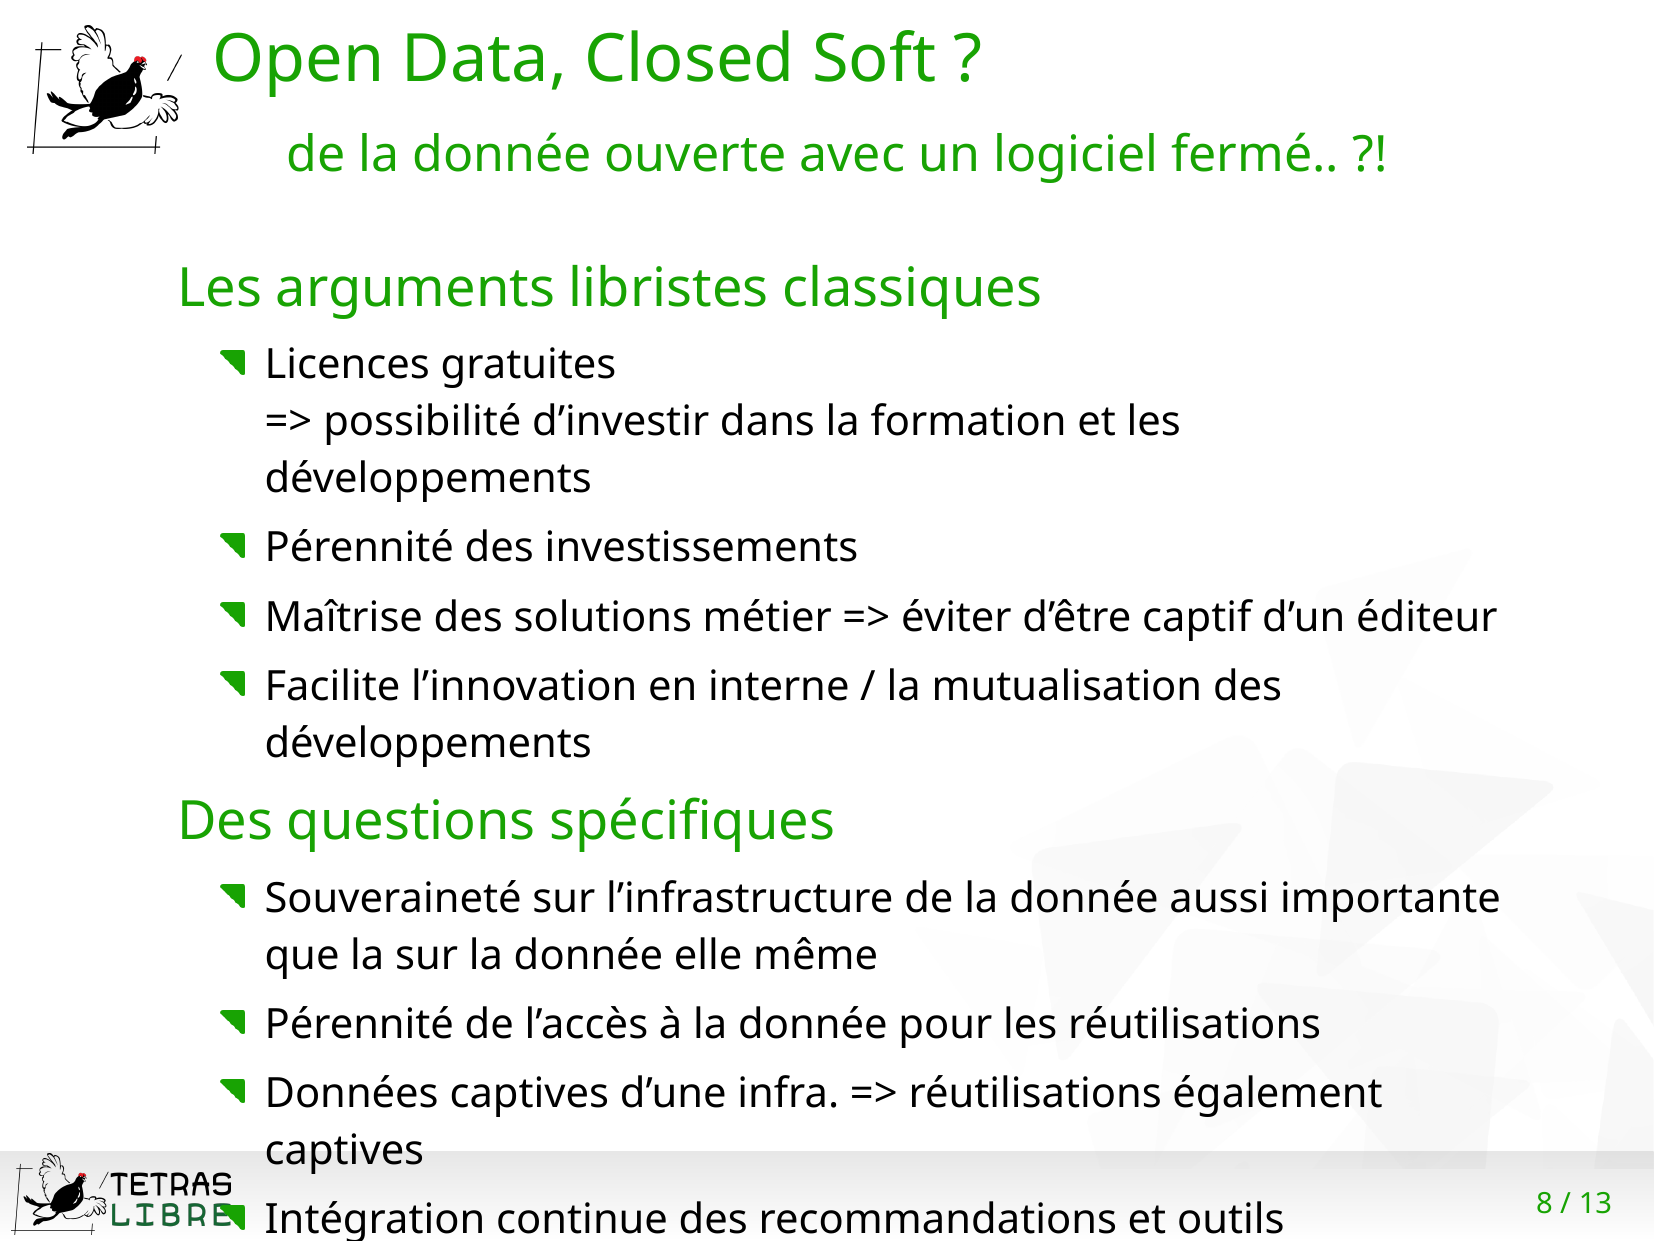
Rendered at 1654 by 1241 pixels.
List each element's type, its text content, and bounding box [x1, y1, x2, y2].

picture [11, 1153, 245, 1235]
picture [915, 548, 1654, 1169]
list Les arguments libristes classiques Licences gratuites => possibilité d’investir dans la formation et les développements Pérennité des investissements Maîtrise des solutions métier => éviter d’être captif d’un éditeur Facilite l’innovation en interne / la mutualisation des développements Des questions spécifiques Souveraineté sur l’infrastructure de la donnée aussi importante que la sur la donnée elle même Pérennité de l’accès à la donnée pour les réutilisations Données captives d’une infra. => réutilisations également captives Intégration continue des recommandations et outils mutualisés [177, 248, 1506, 997]
picture [27, 25, 182, 154]
title Open Data, Closed Soft ? de la donnée ouverte avec un logiciel fermé.. ?! [212, 0, 1654, 207]
picture [220, 1010, 245, 1034]
picture [220, 1079, 245, 1103]
